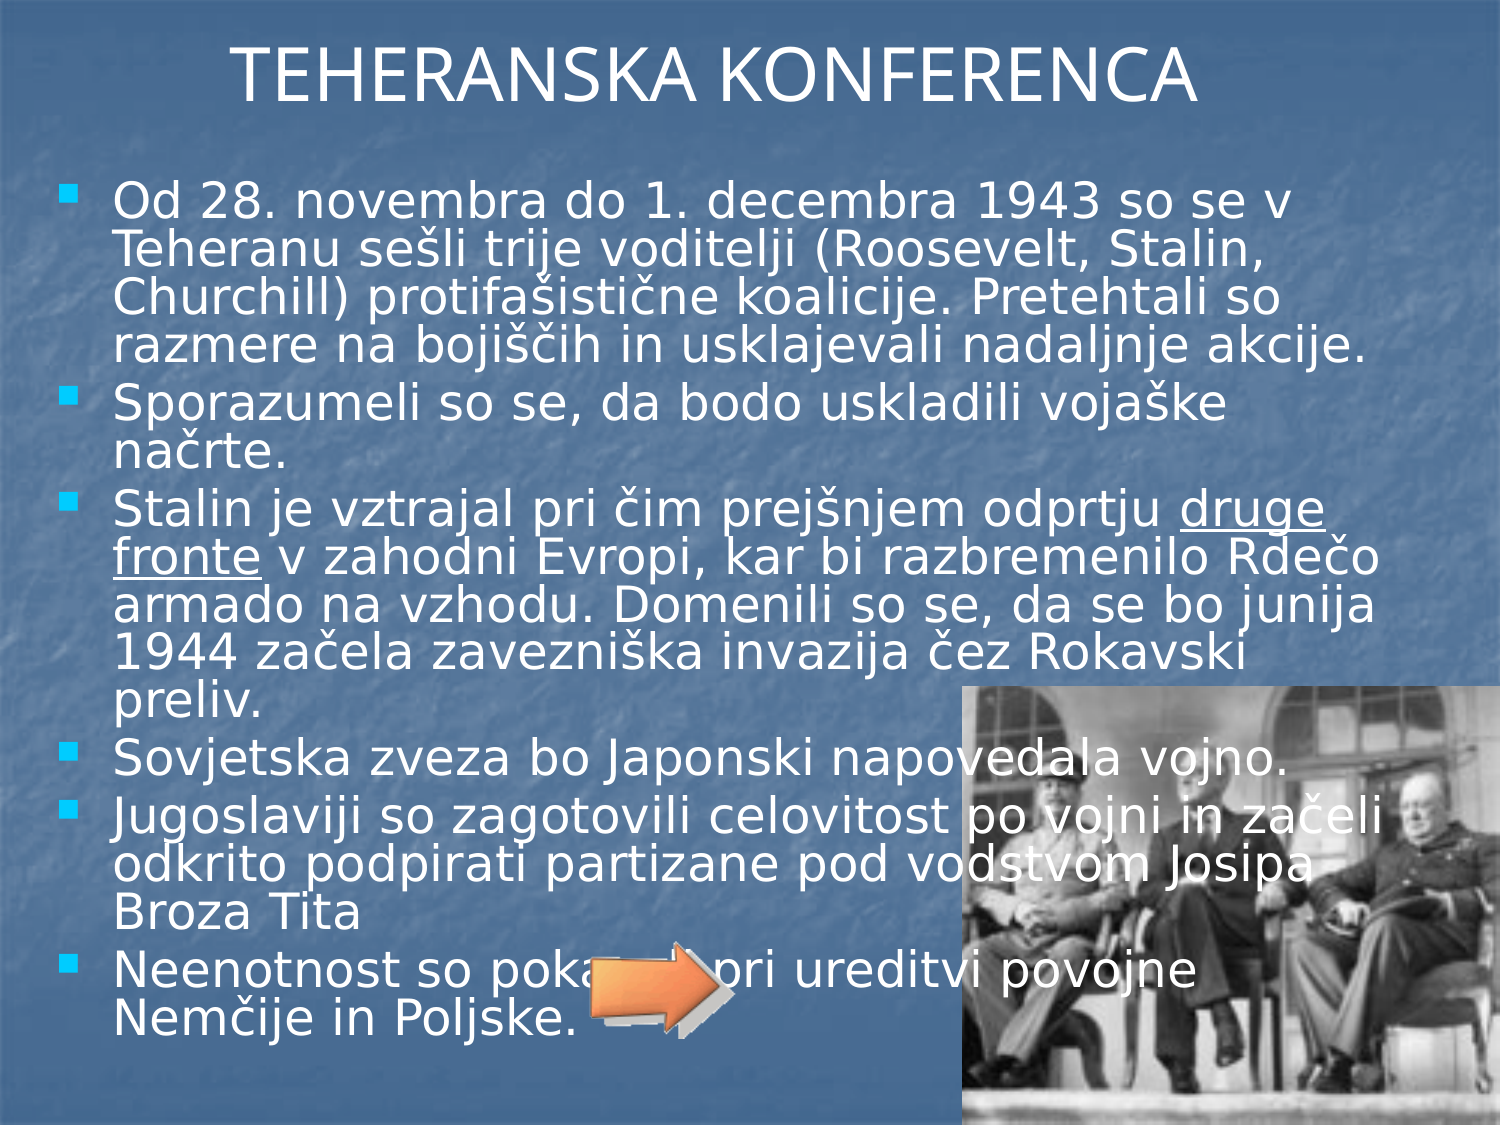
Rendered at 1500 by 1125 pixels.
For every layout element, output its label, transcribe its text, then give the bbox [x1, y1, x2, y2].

picture [0, 0, 1500, 1125]
text_box TEHERANSKA KONFERENCA [112, 18, 1317, 138]
list Od 28. novembra do 1. decembra 1943 so se v Teheranu sešli trije voditelji (Roosevelt, Stalin, Churchill) protifašistične koalicije. Pretehtali so razmere na bojiščih in usklajevali nadaljnje akcije. Sporazumeli so se, da bodo uskladili vojaške načrte. Stalin je vztrajal pri čim prejšnjem odprtju druge fronte v zahodni Evropi, kar bi razbremenilo Rdečo armado na vzhodu. Domenili so se, da se bo junija 1944 začela zavezniška invazija čez Rokavski preliv. Sovjetska zveza bo Japonski napovedala vojno. Jugoslaviji so zagotovili celovitost po vojni in začeli odkrito podpirati partizane pod vodstvom Josipa Broza Tita Neenotnost so pokazali pri ureditvi povojne Nemčije in Poljske. [41, 172, 1425, 1000]
